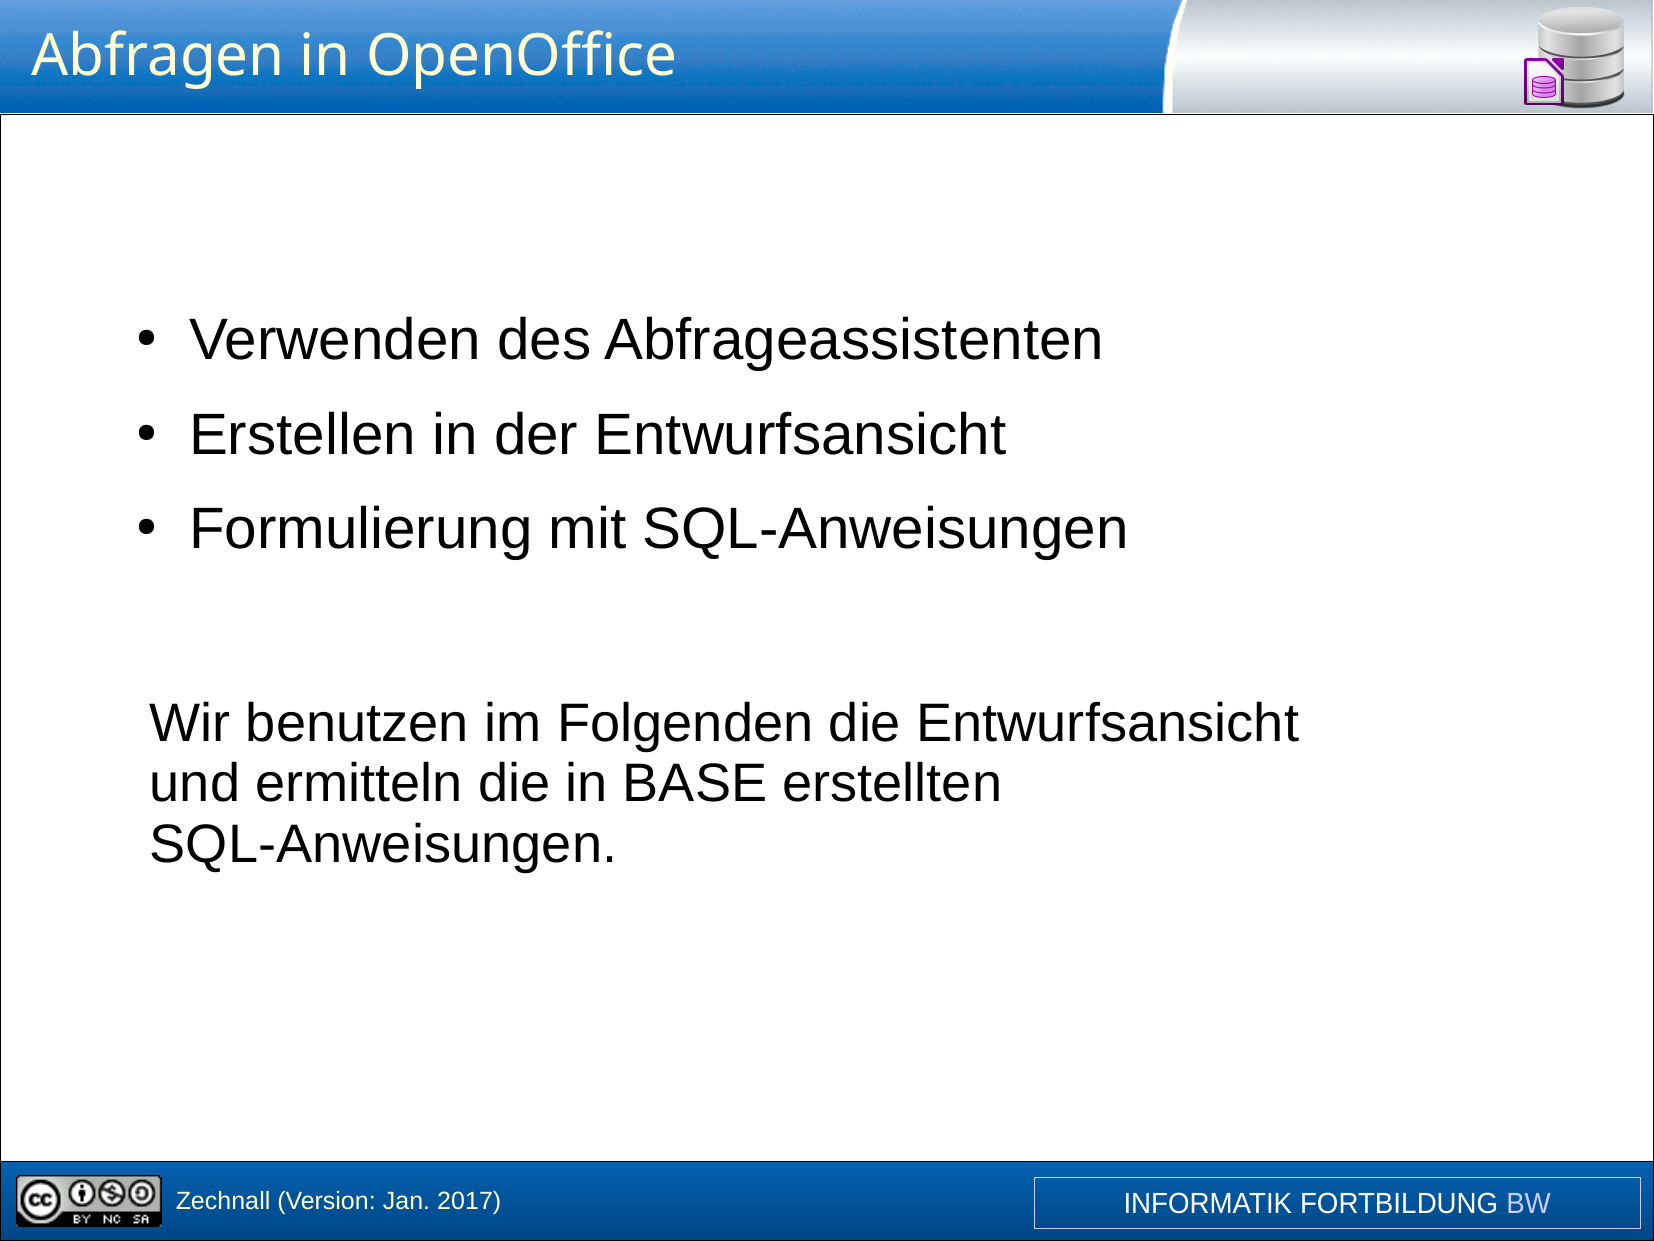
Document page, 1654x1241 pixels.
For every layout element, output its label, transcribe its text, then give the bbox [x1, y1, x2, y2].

picture [16, 1175, 162, 1227]
picture [0, 0, 1654, 113]
list Verwenden des Abfrageassistenten Erstellen in der Entwurfsansicht Formulierung mit SQL-Anweisungen [118, 307, 1563, 1162]
text_box Wir benutzen im Folgenden die Entwurfsansicht und ermitteln die in BASE erstellten SQL-Anweisungen. [135, 684, 1487, 882]
title Abfragen in OpenOffice [31, 14, 1151, 92]
